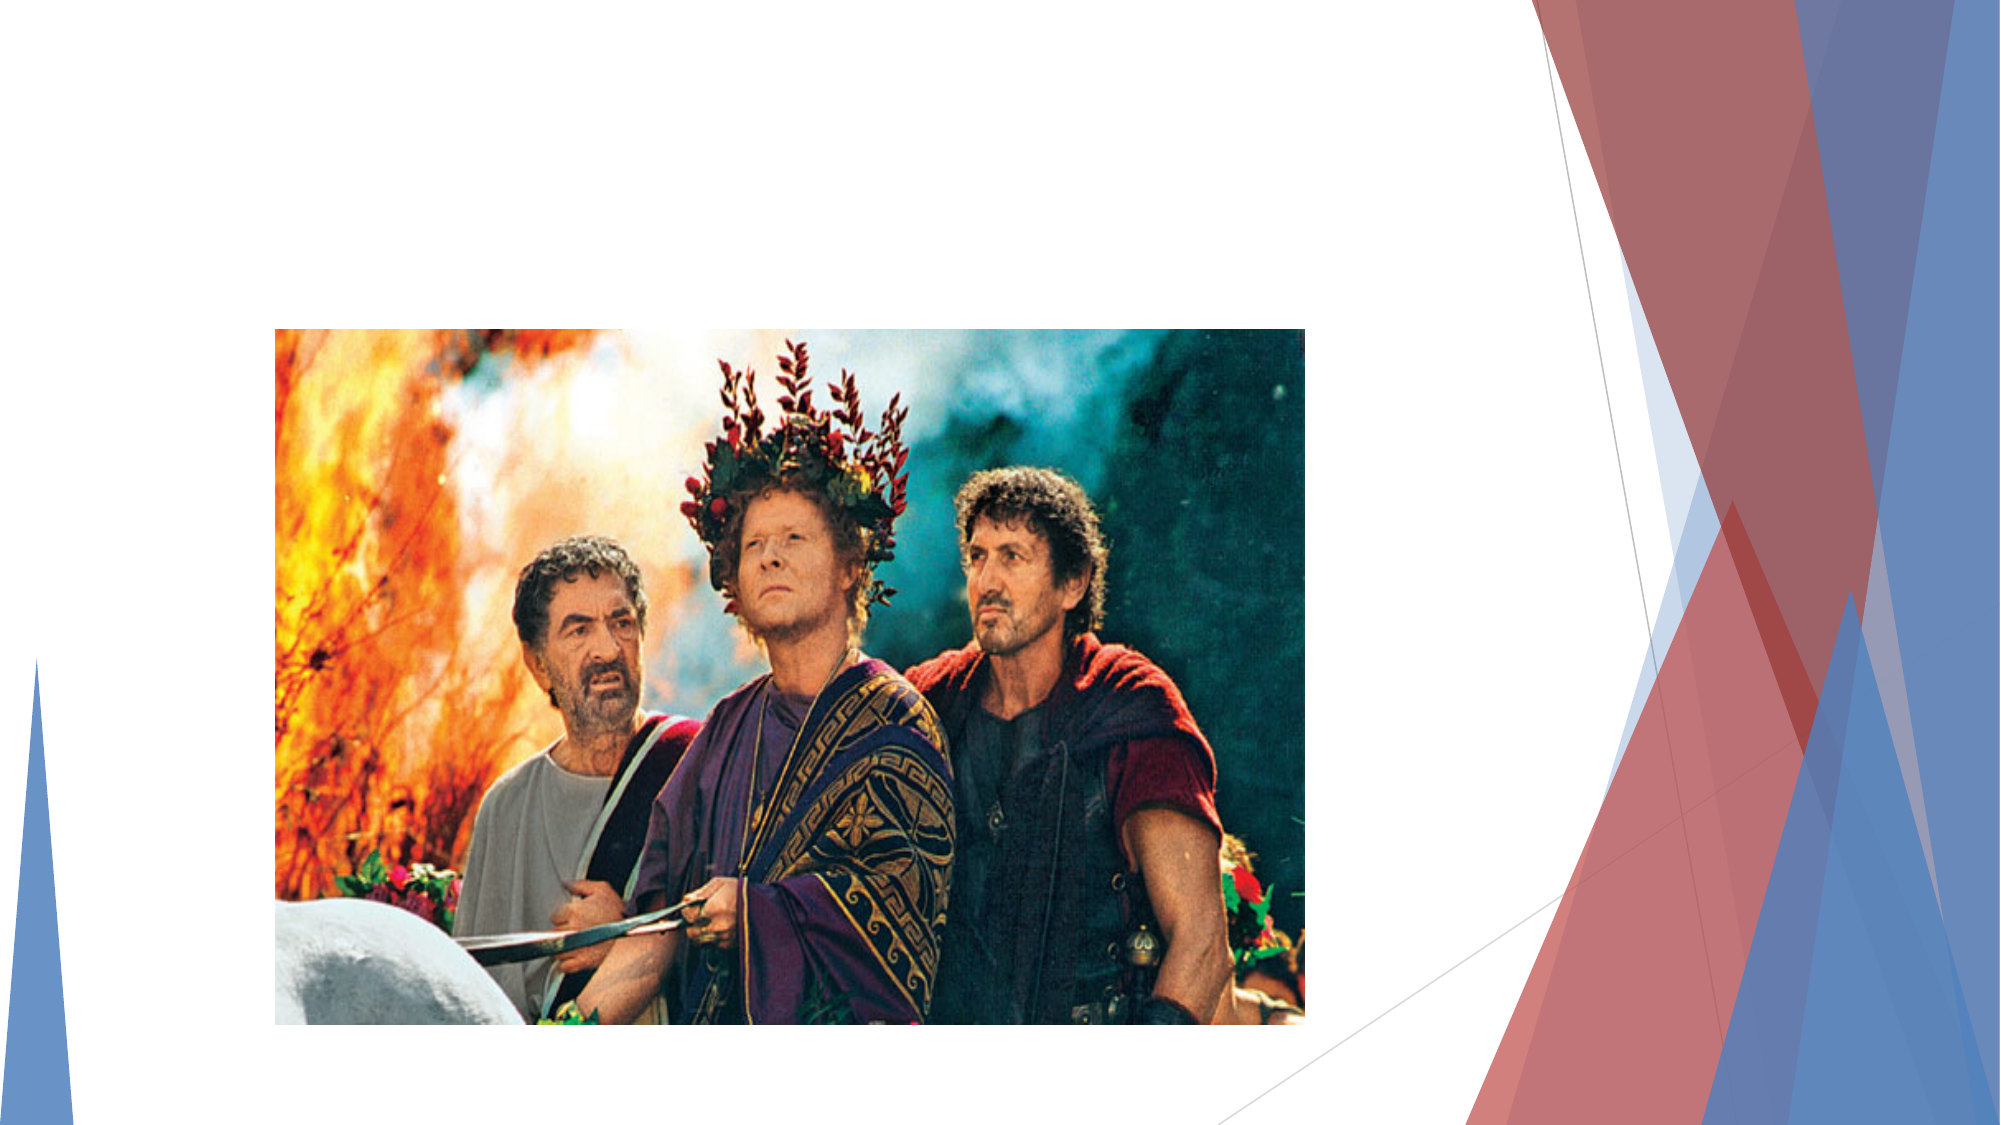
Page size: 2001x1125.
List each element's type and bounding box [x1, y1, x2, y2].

picture [275, 329, 1305, 1025]
